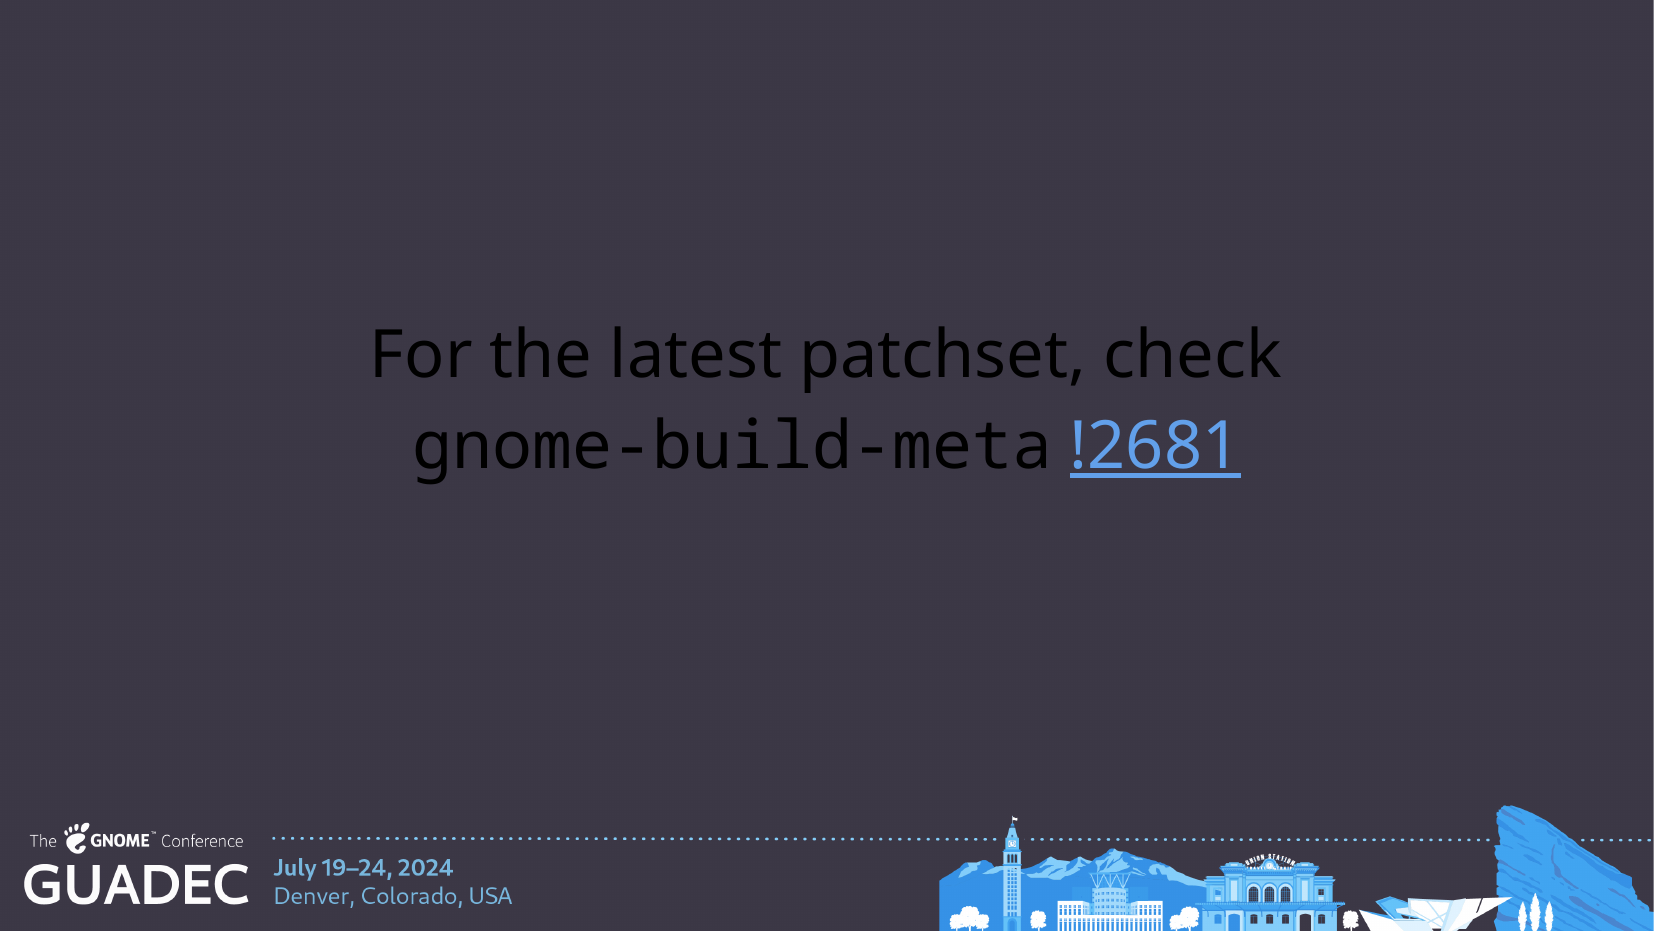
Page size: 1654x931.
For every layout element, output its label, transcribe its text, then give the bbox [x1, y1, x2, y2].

picture [0, 0, 1654, 931]
subtitle For the latest patchset, check gnome-build-meta !2681 [82, 37, 1571, 757]
